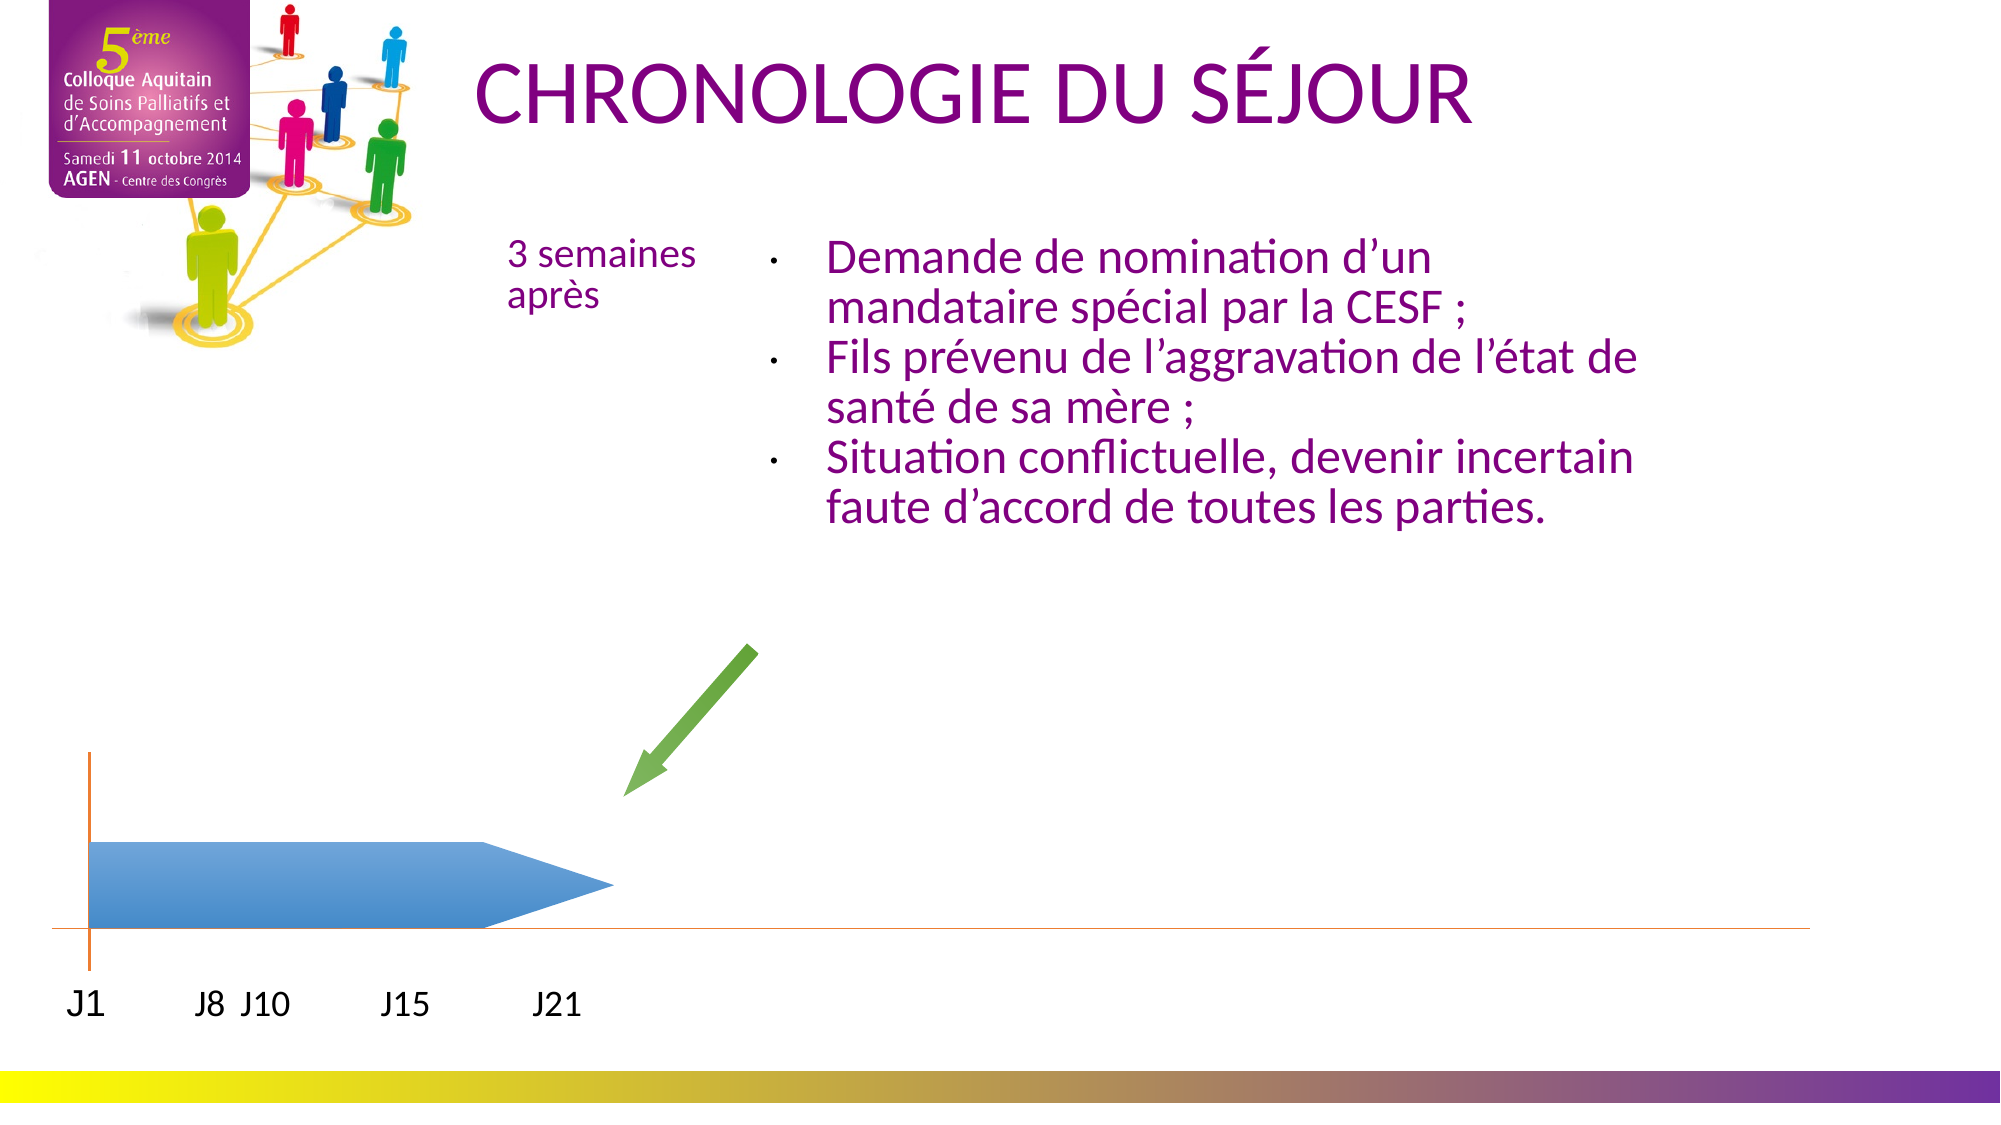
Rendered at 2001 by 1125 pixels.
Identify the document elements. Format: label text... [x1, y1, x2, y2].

table_header Demande de nomination d’un mandataire spécial par la CESF ; Fils prévenu de l’aggravation de l’état de santé de sa mère ; Situation conflictuelle, devenir incertain faute d’accord de toutes les parties. [755, 228, 1679, 615]
picture [0, 0, 440, 359]
text_box CHRONOLOGIE DU SÉJOUR [459, 24, 1943, 151]
text_box [89, 842, 615, 929]
text_box J15 [365, 971, 460, 1032]
text_box [623, 643, 759, 797]
text_box J21 [517, 971, 612, 1032]
text_box J1 [51, 971, 155, 1032]
table_header 3 semaines après [492, 228, 755, 615]
text_box J10 [225, 971, 320, 1032]
text_box J8 [179, 971, 225, 1032]
